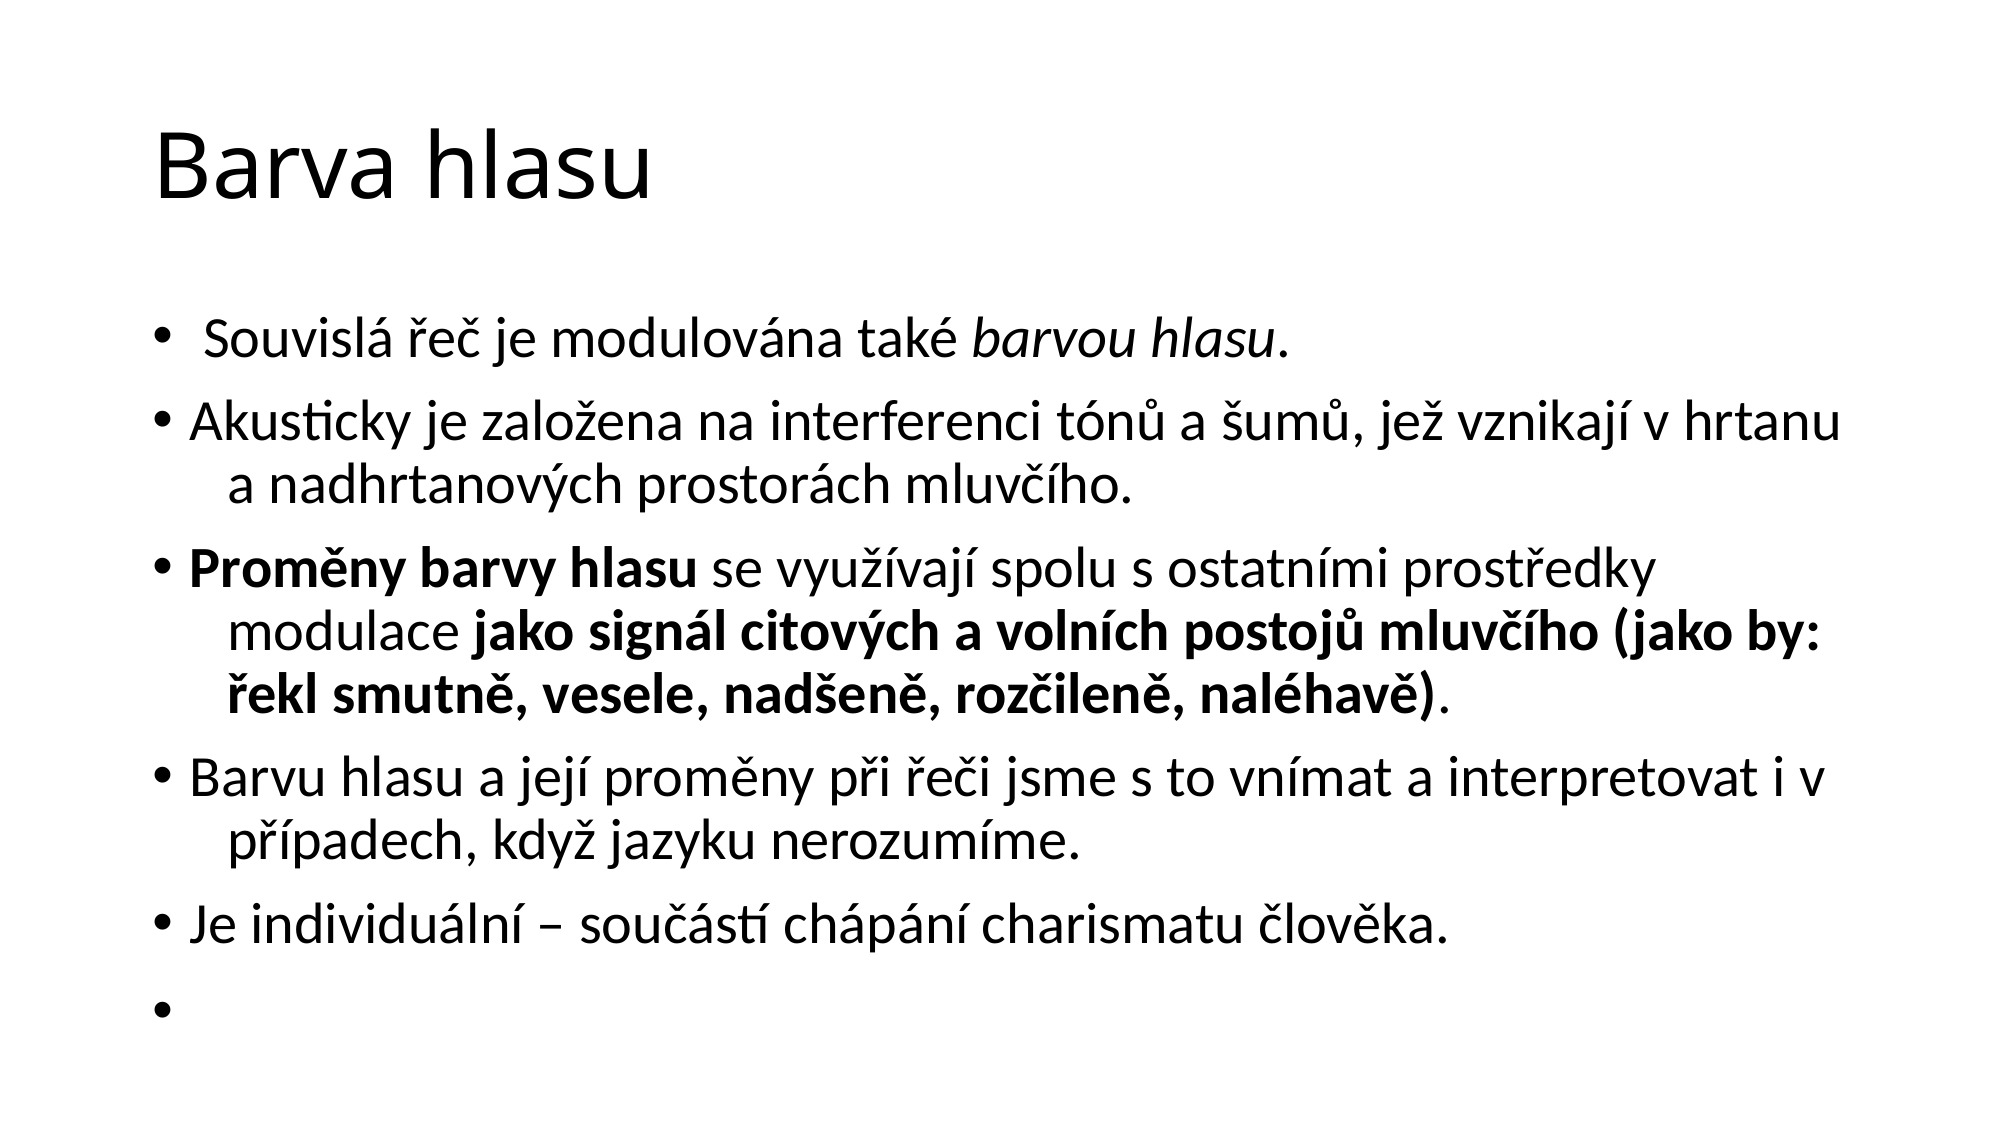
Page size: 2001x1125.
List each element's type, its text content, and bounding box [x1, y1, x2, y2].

list Souvislá řeč je modulována také barvou hlasu. Akusticky je založena na interferenci tónů a šumů, jež vznikají v hrtanu a nadhrtanových prostorách mluvčího. Proměny barvy hlasu se využívají spolu s ostatními prostředky modulace jako signál citových a volních postojů mluvčího (jako by: řekl smutně, vesele, nadšeně, rozčileně, naléhavě). Barvu hlasu a její proměny při řeči jsme s to vnímat a interpretovat i v případech, když jazyku nerozumíme. Je individuální – součástí chápání charismatu člověka. [137, 299, 1863, 1014]
title Barva hlasu [137, 59, 1863, 278]
